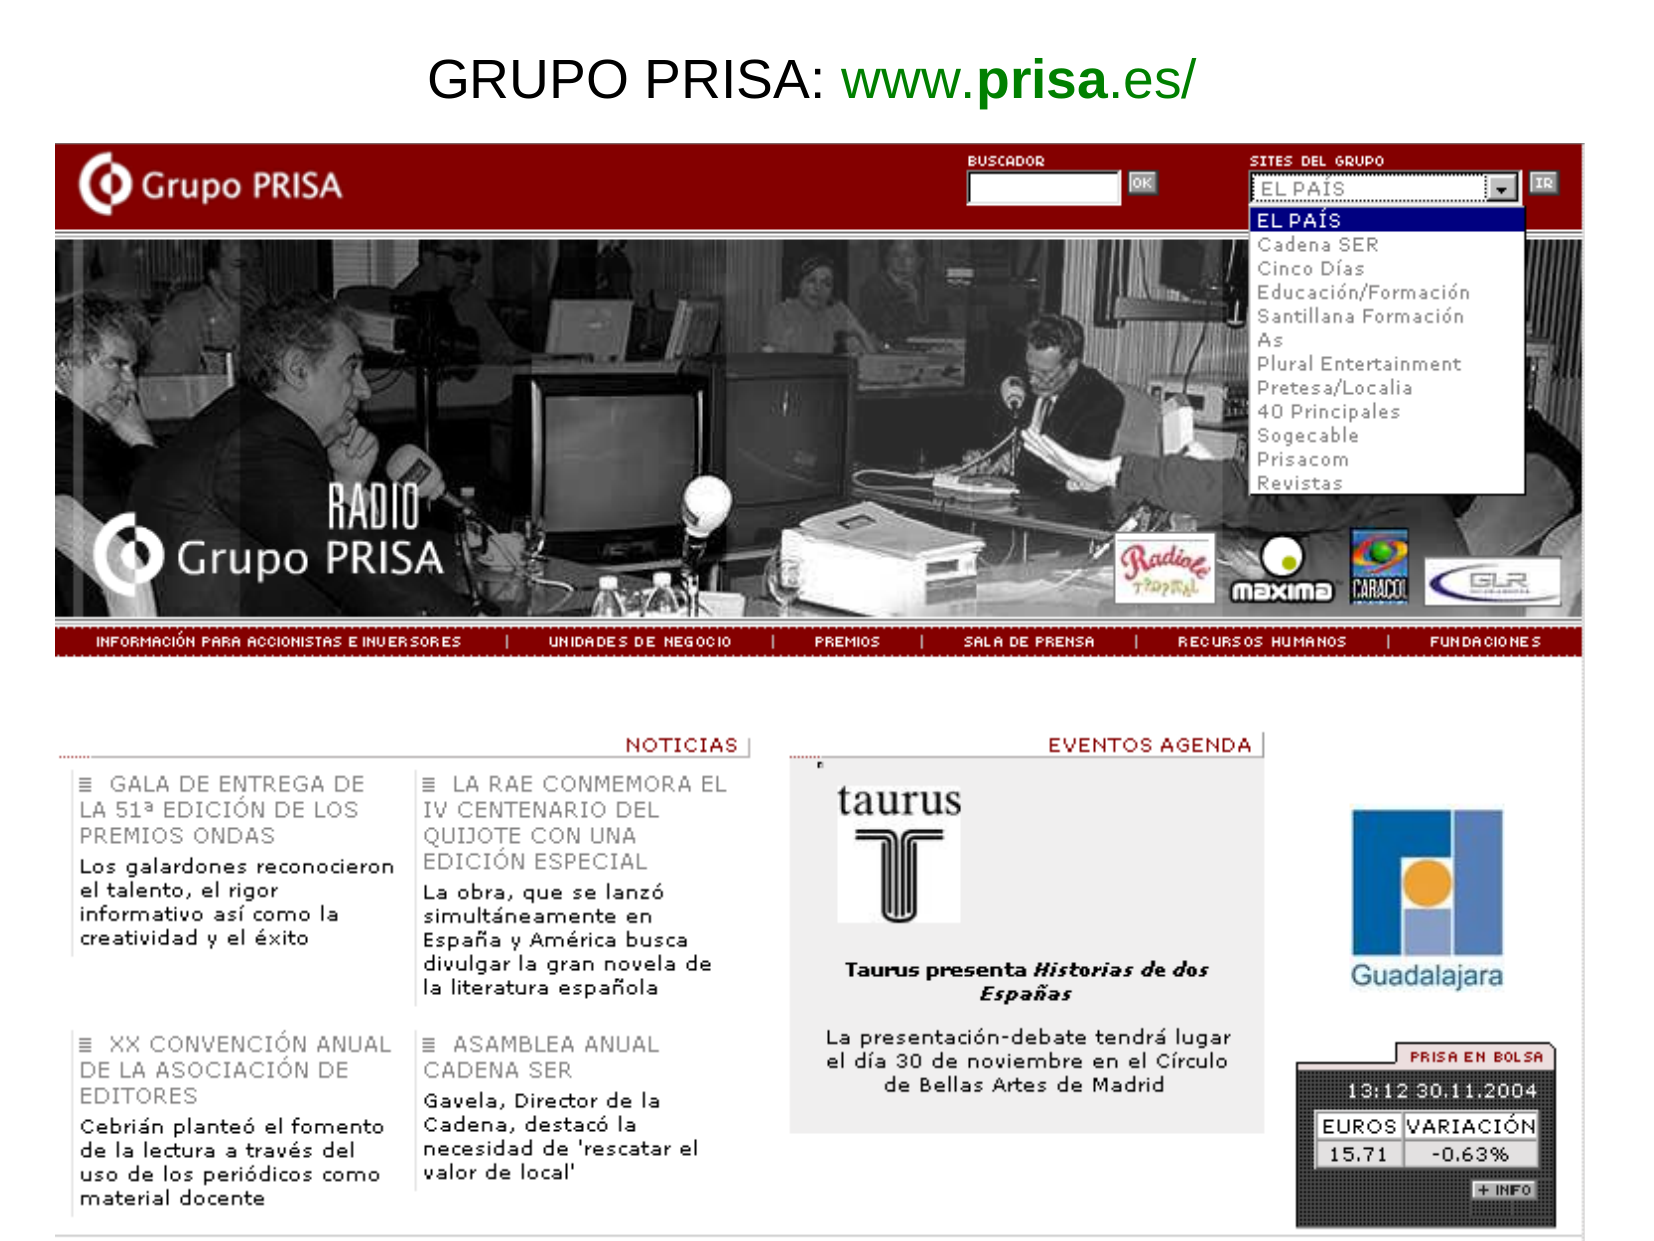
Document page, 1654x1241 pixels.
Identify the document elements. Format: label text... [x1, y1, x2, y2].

picture [55, 143, 1585, 1241]
text_box GRUPO PRISA: www.prisa.es/ [137, 41, 1503, 119]
